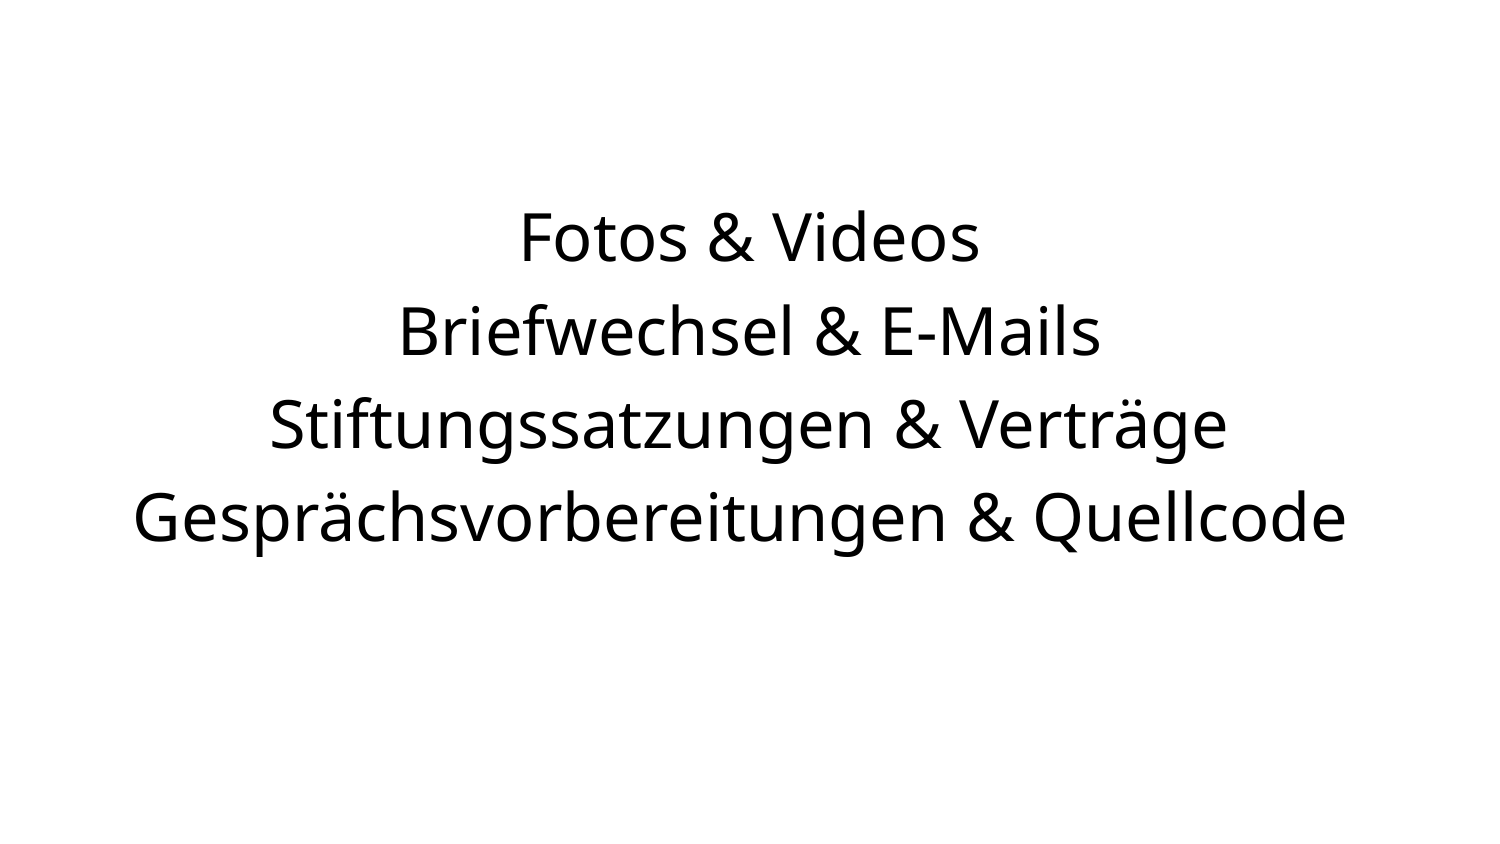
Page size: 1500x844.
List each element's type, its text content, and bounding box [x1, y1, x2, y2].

subtitle Fotos & Videos Briefwechsel & E-Mails Stiftungssatzungen & Verträge Gesprächsvorbereitungen & Quellcode [75, 143, 1425, 701]
